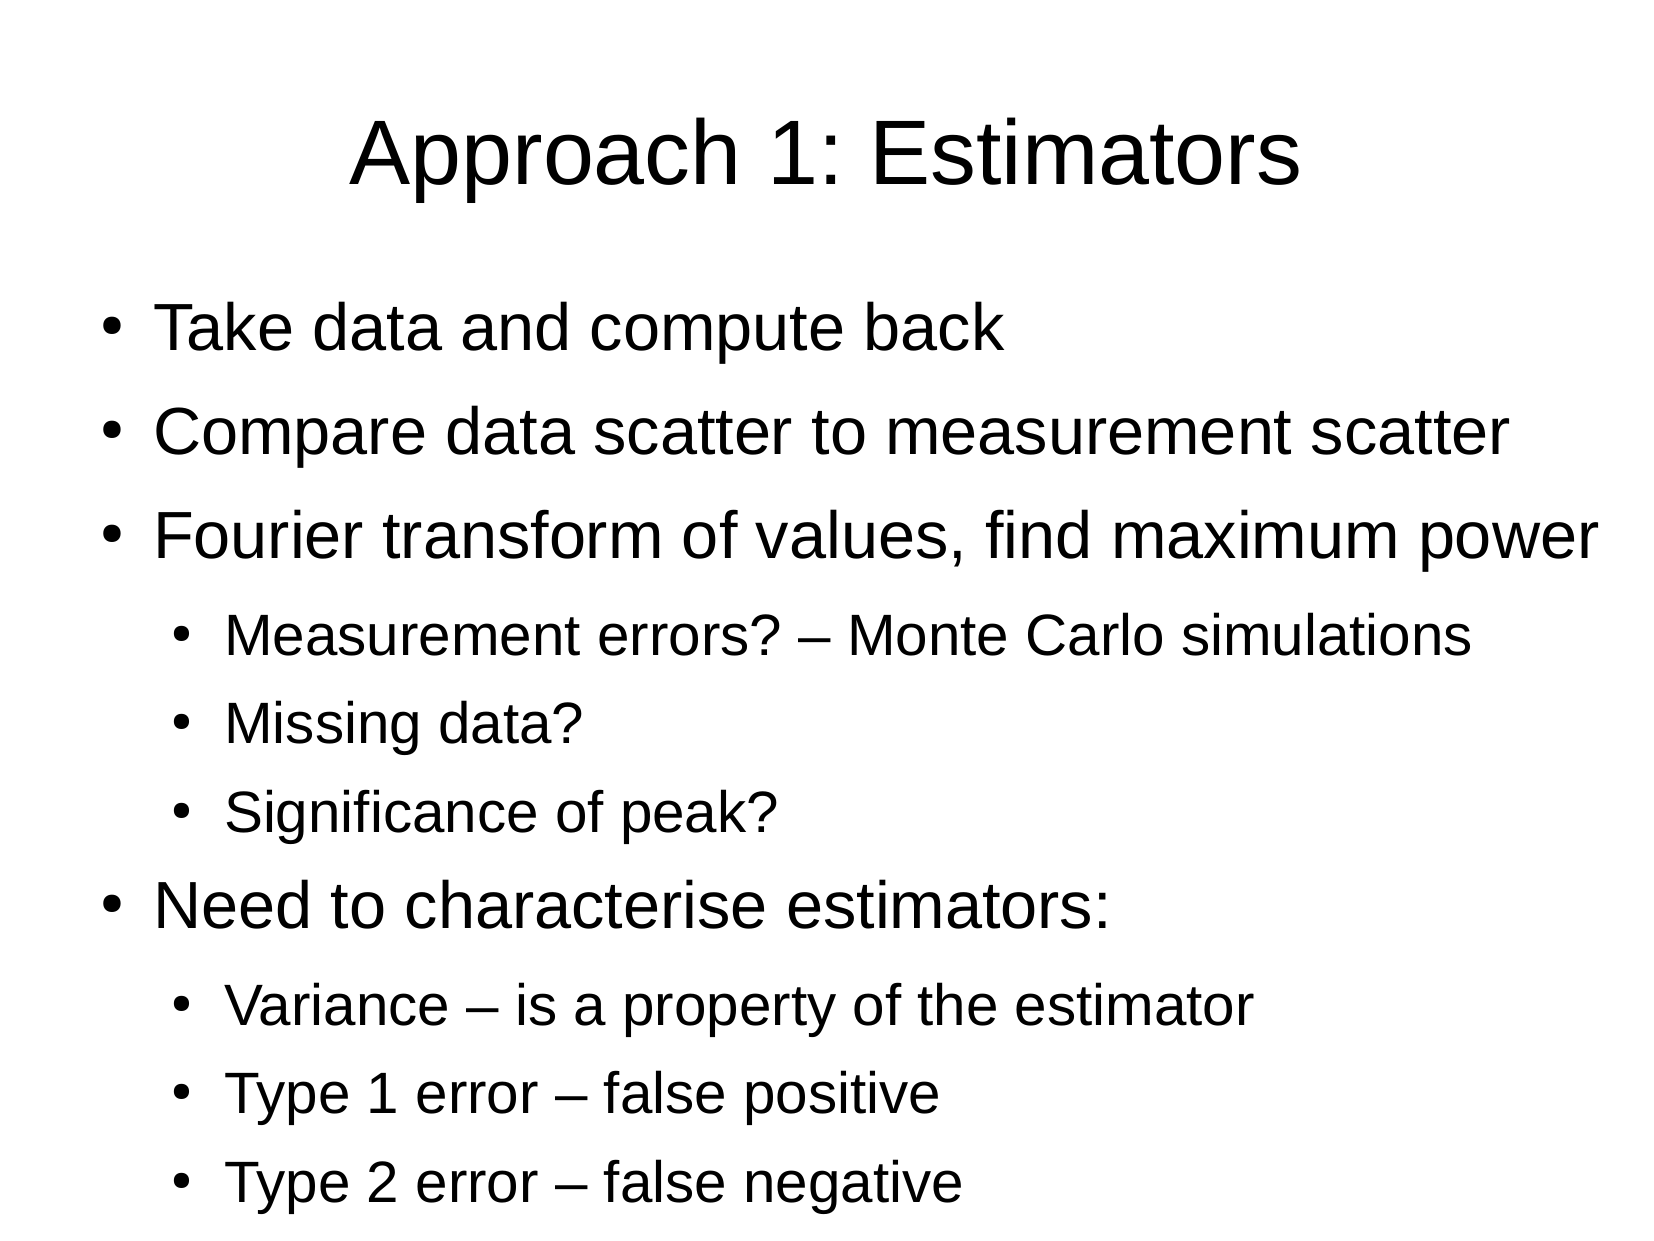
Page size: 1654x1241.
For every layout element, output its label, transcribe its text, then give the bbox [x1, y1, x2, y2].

title Approach 1: Estimators [82, 49, 1571, 257]
list Take data and compute back Compare data scatter to measurement scatter Fourier transform of values, find maximum power Measurement errors? – Monte Carlo simulations Missing data? Significance of peak? Need to characterise estimators: Variance – is a property of the estimator Type 1 error – false positive Type 2 error – false negative [82, 290, 1613, 1241]
